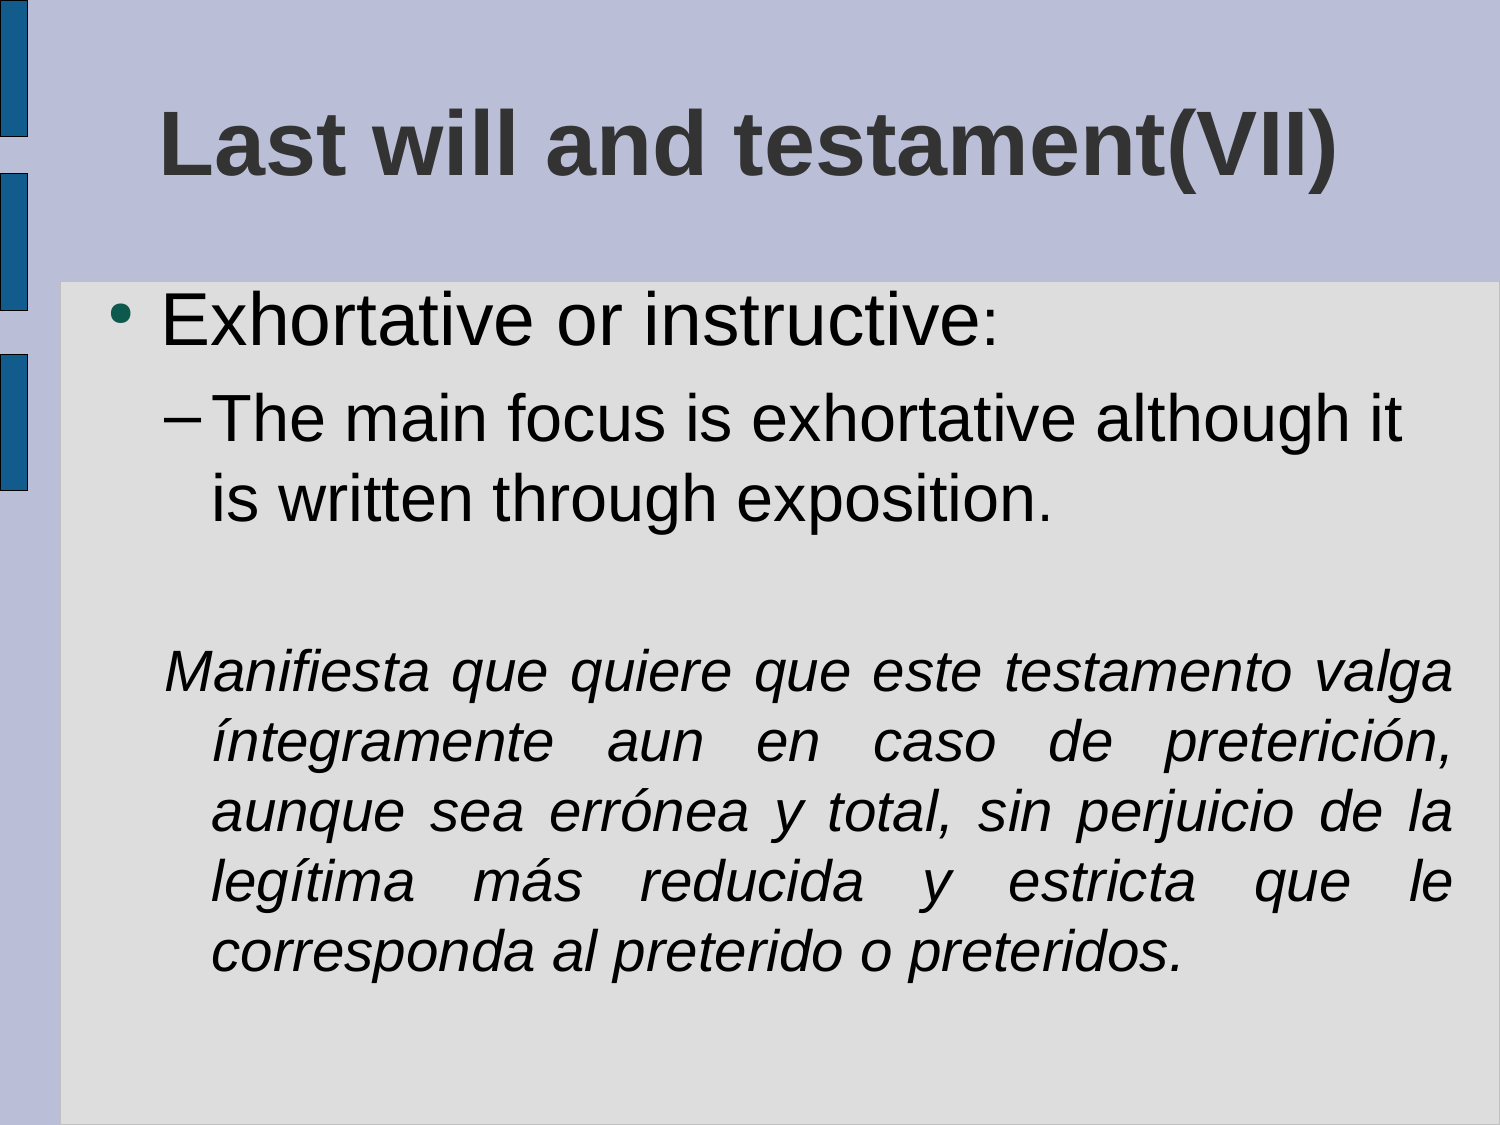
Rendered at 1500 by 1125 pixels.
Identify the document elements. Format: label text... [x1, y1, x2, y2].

list Exhortative or instructive: The main focus is exhortative although it is written through exposition. Manifiesta que quiere que este testamento valga íntegramente aun en caso de preterición, aunque sea errónea y total, sin perjuicio de la legítima más reducida y estricta que le corresponda al preterido o preteridos. [75, 262, 1471, 1059]
title Last will and testament(VII) [75, 45, 1426, 233]
